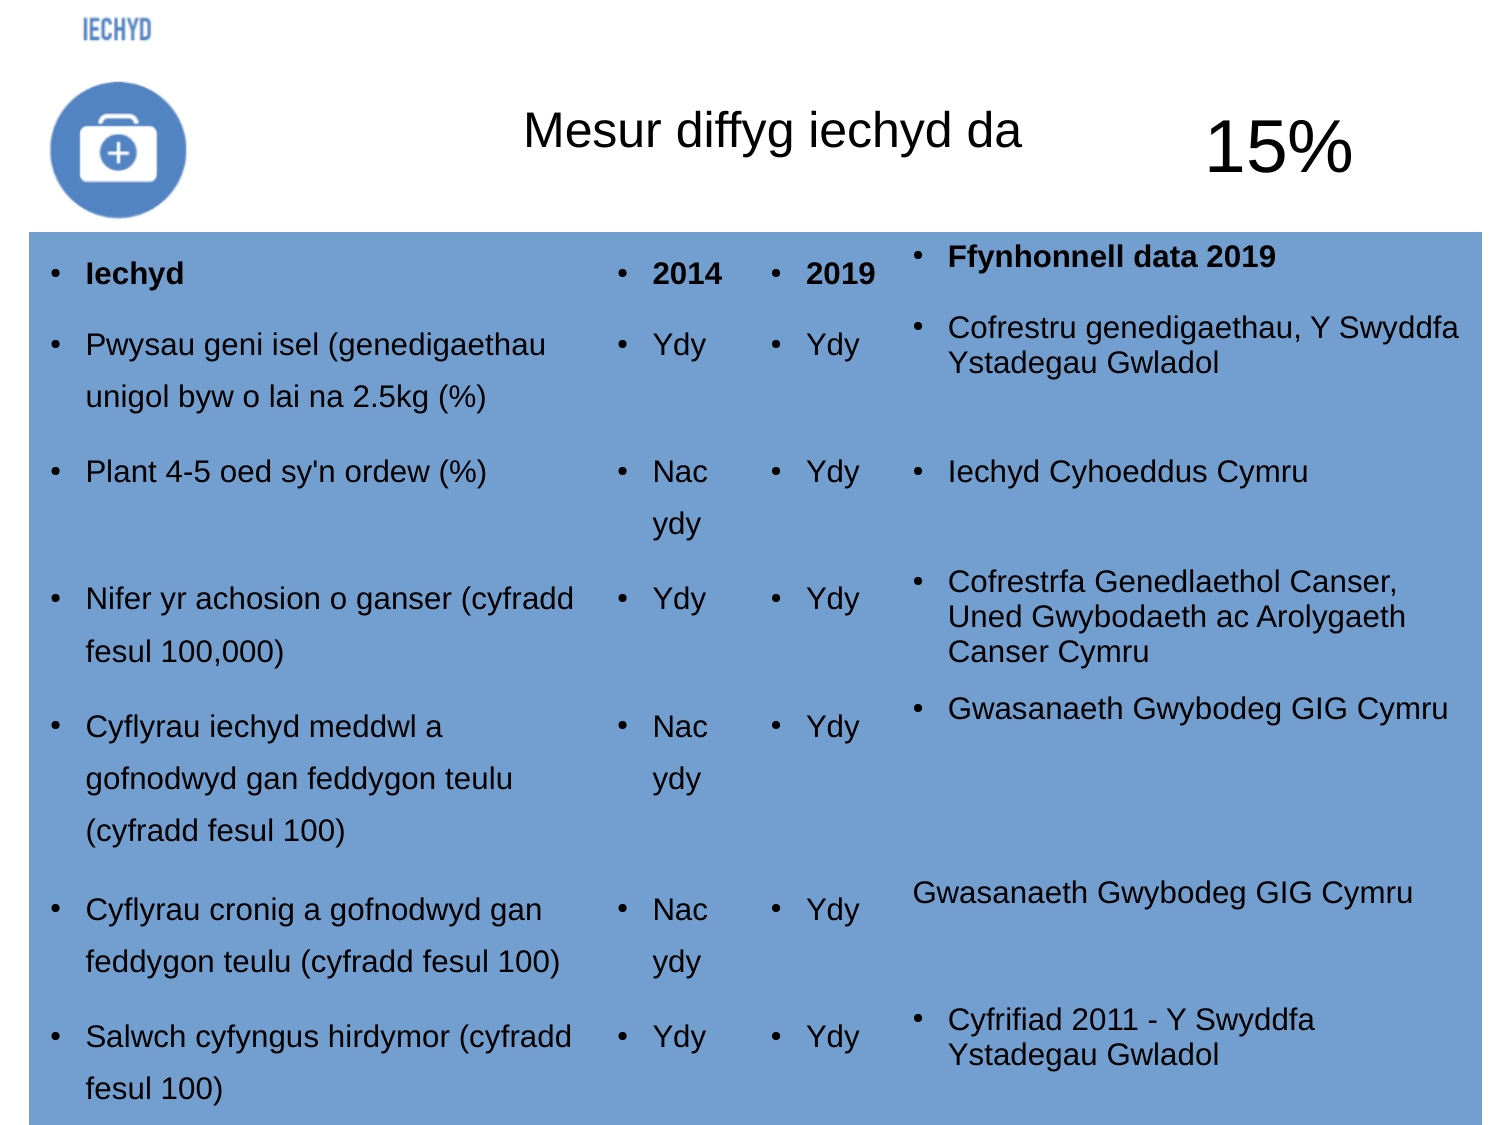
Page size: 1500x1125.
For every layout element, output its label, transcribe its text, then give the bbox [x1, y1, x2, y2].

table_cell Cyfrifiad 2011 - Y Swyddfa Ystadegau Gwladol [892, 995, 1482, 1122]
text_box Mesur diffyg iechyd da [305, 90, 1189, 165]
table_header 2014 [596, 232, 750, 303]
table_cell Iechyd Cyhoeddus Cymru [892, 430, 1482, 557]
table_cell Gwasanaeth Gwybodeg GIG Cymru [892, 867, 1482, 995]
picture [35, 5, 195, 232]
table_header 2019 [750, 232, 892, 303]
table_cell Cofrestru genedigaethau, Y Swyddfa Ystadegau Gwladol [892, 303, 1482, 430]
table_cell Ydy [750, 303, 892, 430]
table_header Ffynhonnell data 2019 [892, 232, 1482, 303]
table_cell Ydy [596, 303, 750, 430]
table_cell Ydy [750, 684, 892, 867]
table_cell Cofrestrfa Genedlaethol Canser, Uned Gwybodaeth ac Arolygaeth Canser Cymru [892, 557, 1482, 684]
table_cell Nac ydy [596, 684, 750, 867]
table_cell Plant 4-5 oed sy'n ordew (%) [29, 430, 596, 557]
table_cell Cyflyrau iechyd meddwl a gofnodwyd gan feddygon teulu (cyfradd fesul 100) [29, 684, 596, 867]
table_cell Ydy [750, 557, 892, 684]
table_cell Nac ydy [596, 430, 750, 557]
table_header Iechyd [29, 232, 596, 303]
table_cell Ydy [596, 557, 750, 684]
table_cell Cyflyrau cronig a gofnodwyd gan feddygon teulu (cyfradd fesul 100) [29, 867, 596, 995]
table_cell Ydy [750, 430, 892, 557]
table_cell Pwysau geni isel (genedigaethau unigol byw o lai na 2.5kg (%) [29, 303, 596, 430]
table_cell Nac ydy [596, 867, 750, 995]
table_cell Gwasanaeth Gwybodeg GIG Cymru [892, 684, 1482, 867]
text_box 15% [1189, 90, 1391, 197]
table_cell Ydy [750, 867, 892, 995]
table_cell Nifer yr achosion o ganser (cyfradd fesul 100,000) [29, 557, 596, 684]
table_cell Ydy [596, 995, 750, 1122]
table_cell Ydy [750, 995, 892, 1122]
table_cell Salwch cyfyngus hirdymor (cyfradd fesul 100) [29, 995, 596, 1122]
